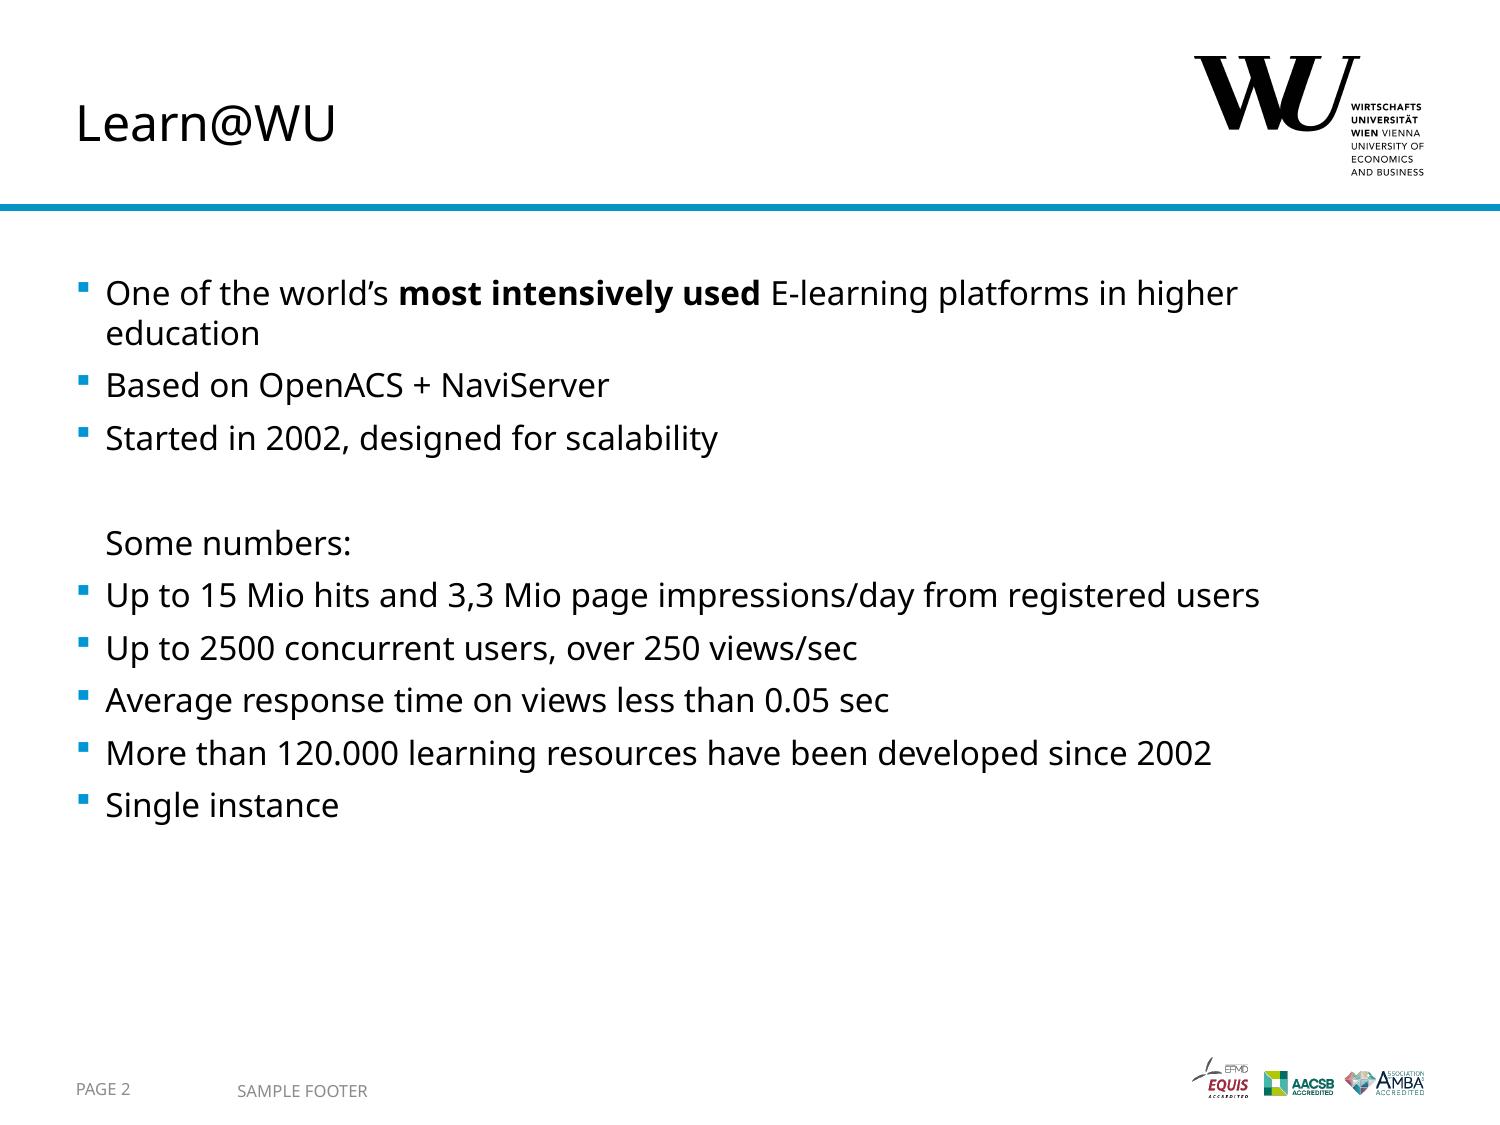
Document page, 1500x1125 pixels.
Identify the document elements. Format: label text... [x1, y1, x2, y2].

picture [1194, 56, 1424, 178]
footer Sample Footer [223, 1065, 750, 1117]
picture [1192, 1057, 1424, 1098]
title Learn@WU [75, 36, 1134, 206]
slide_number Page <número> [75, 1065, 223, 1117]
list One of the world’s most intensively used E-learning platforms in higher education Based on OpenACS + NaviServer Started in 2002, designed for scalability Some numbers: Up to 15 Mio hits and 3,3 Mio page impressions/day from registered users Up to 2500 concurrent users, over 250 views/sec Average response time on views less than 0.05 sec More than 120.000 learning resources have been developed since 2002 Single instance [75, 264, 1349, 1024]
